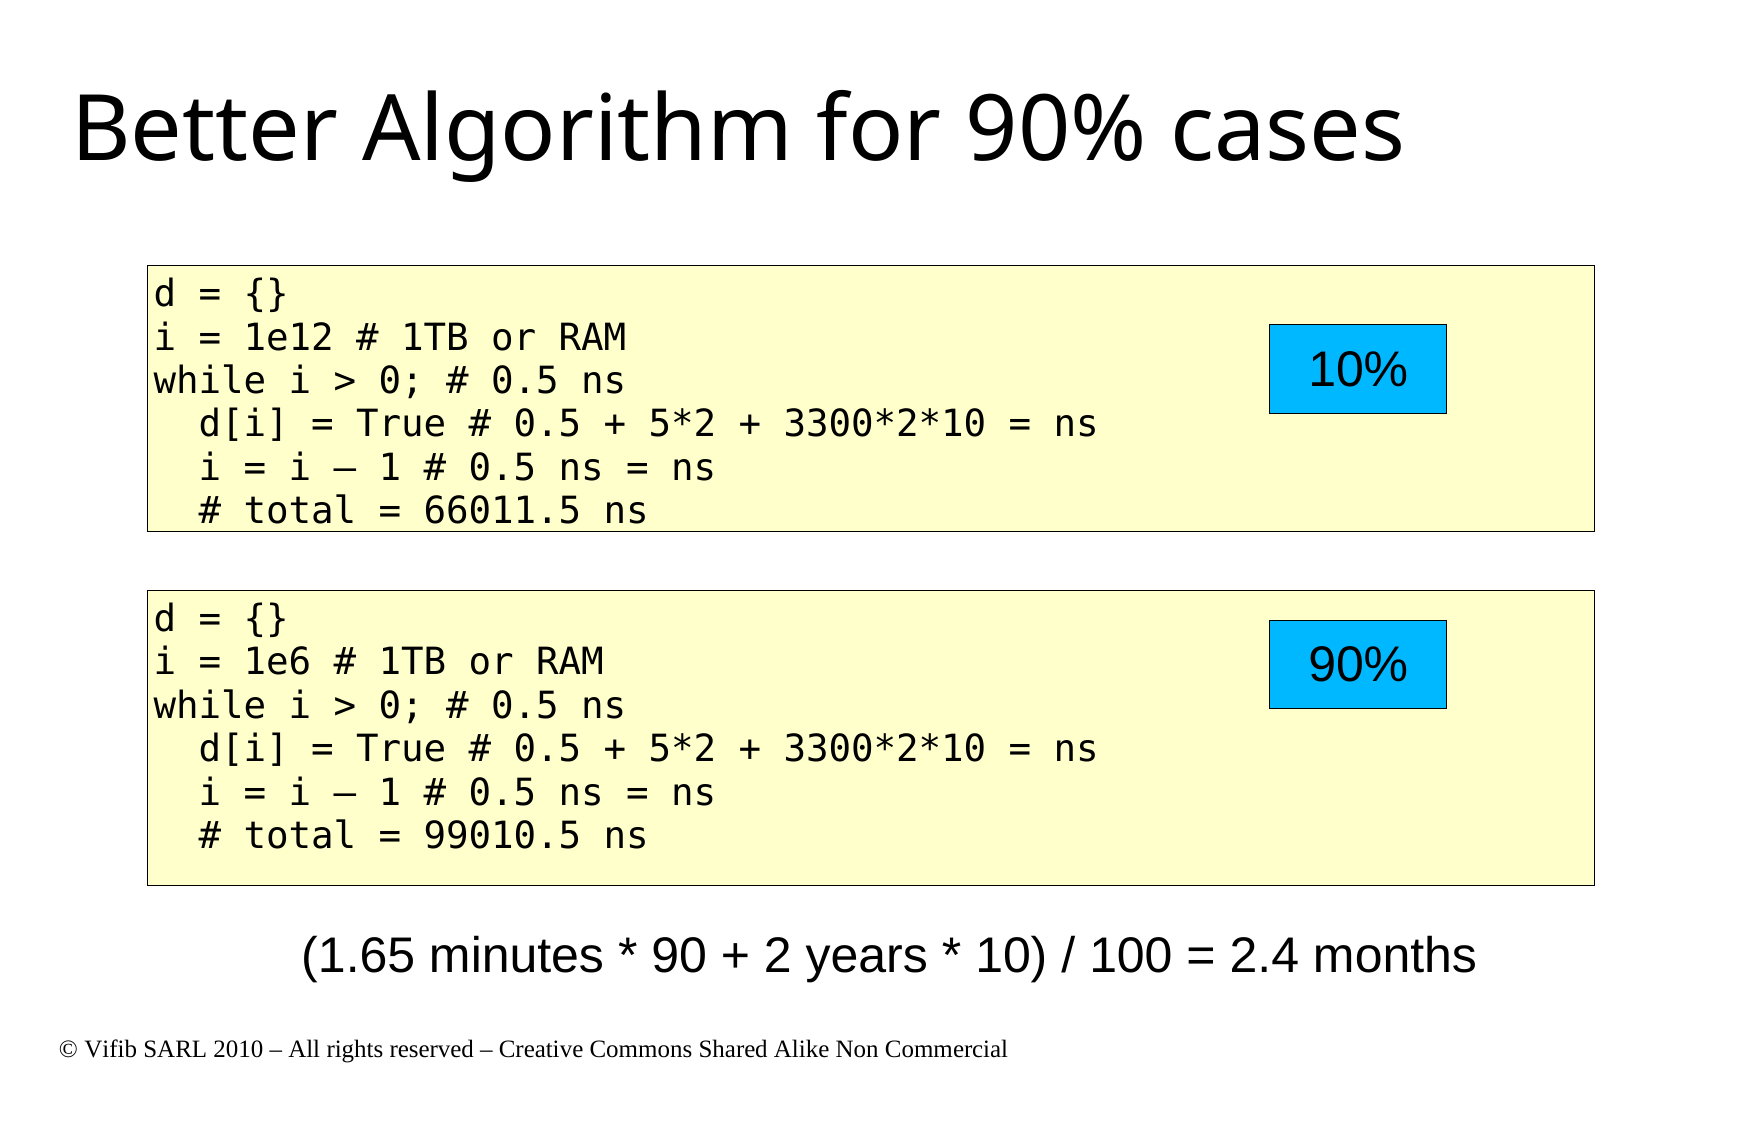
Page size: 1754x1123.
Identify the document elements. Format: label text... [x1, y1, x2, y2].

text_box 90% [1269, 620, 1447, 709]
text_box 10% [1269, 324, 1447, 414]
title Better Algorithm for 90% cases [71, 63, 1707, 187]
text_box (1.65 minutes * 90 + 2 years * 10) / 100 = 2.4 months [301, 927, 1480, 983]
text_box d = {} i = 1e6 # 1TB or RAM while i > 0; # 0.5 ns d[i] = True # 0.5 + 5*2 + 3300*2*10 = ns i = i – 1 # 0.5 ns = ns # total = 99010.5 ns [147, 590, 1595, 886]
text_box d = {} i = 1e12 # 1TB or RAM while i > 0; # 0.5 ns d[i] = True # 0.5 + 5*2 + 3300*2*10 = ns i = i – 1 # 0.5 ns = ns # total = 66011.5 ns [147, 265, 1595, 532]
